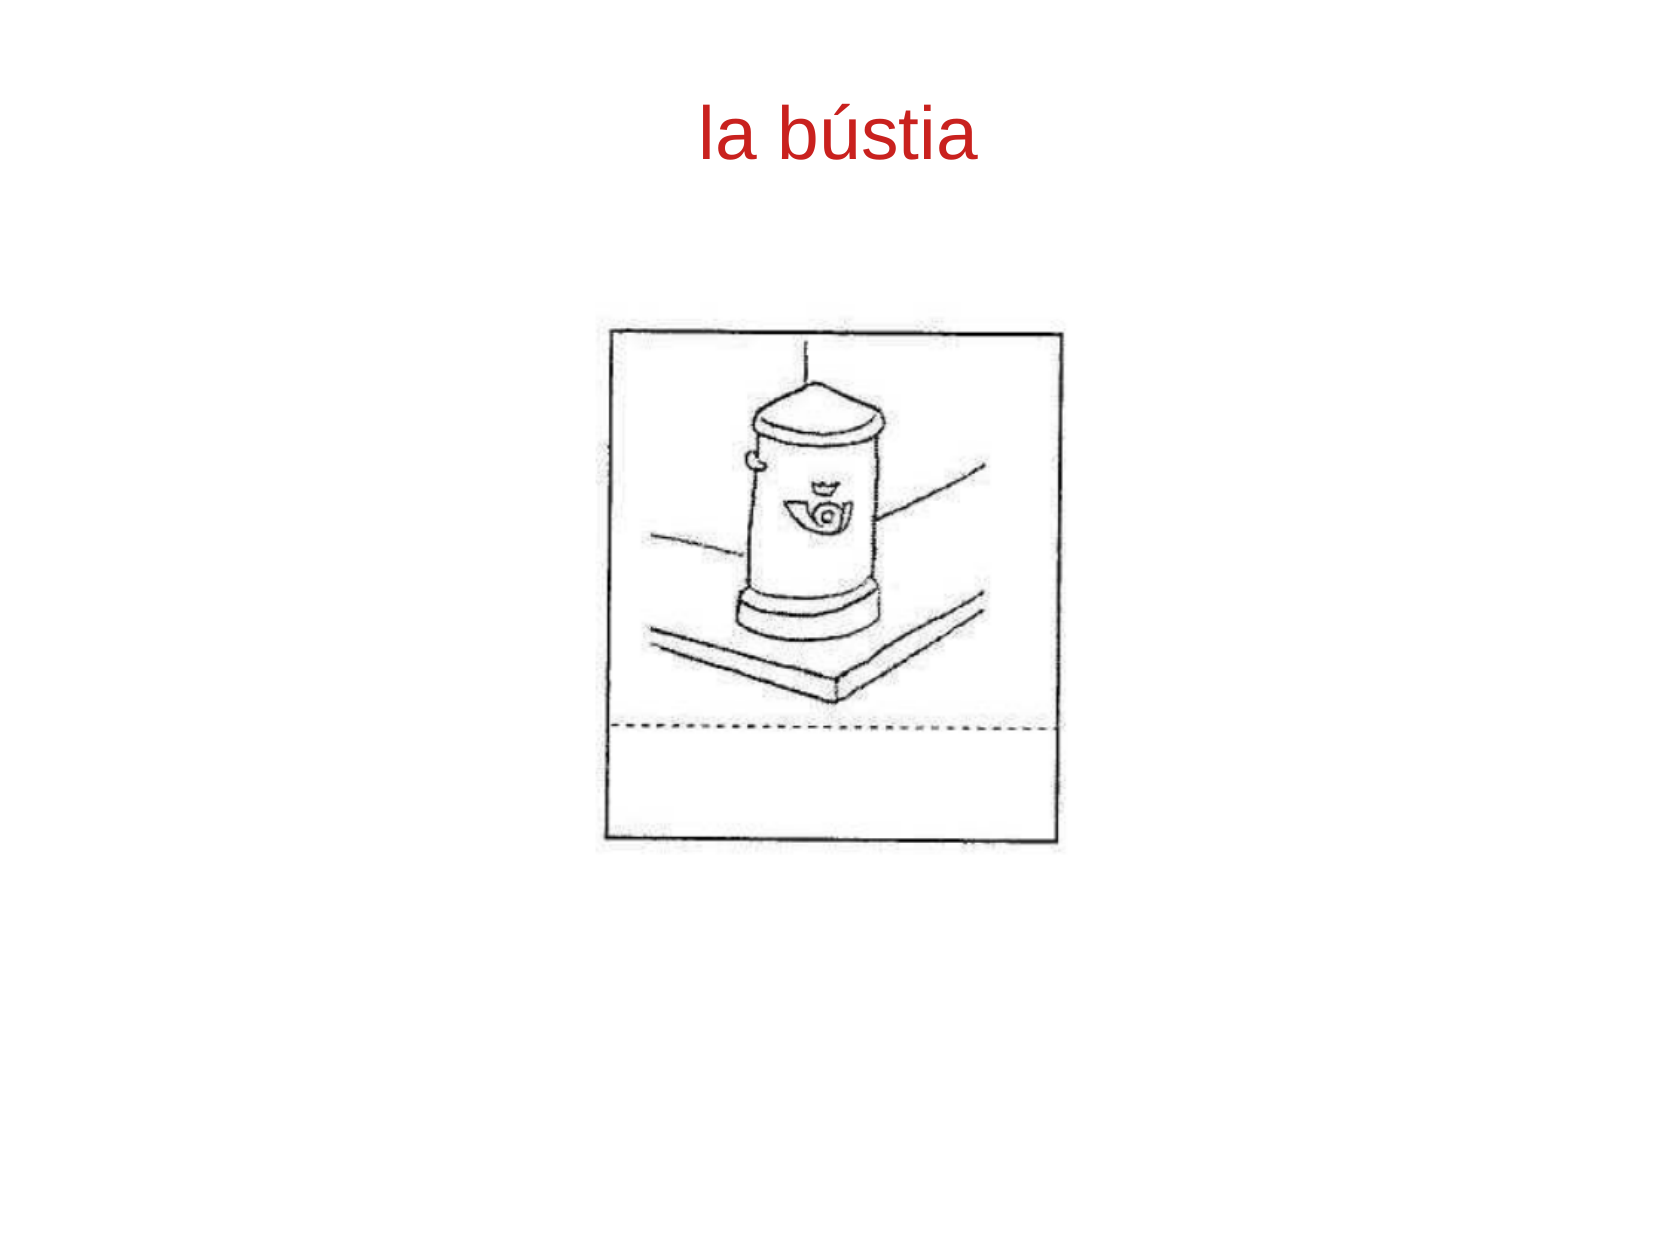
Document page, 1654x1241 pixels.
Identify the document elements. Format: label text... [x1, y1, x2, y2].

text_box la bústia [389, 58, 1288, 201]
picture [581, 291, 1094, 873]
